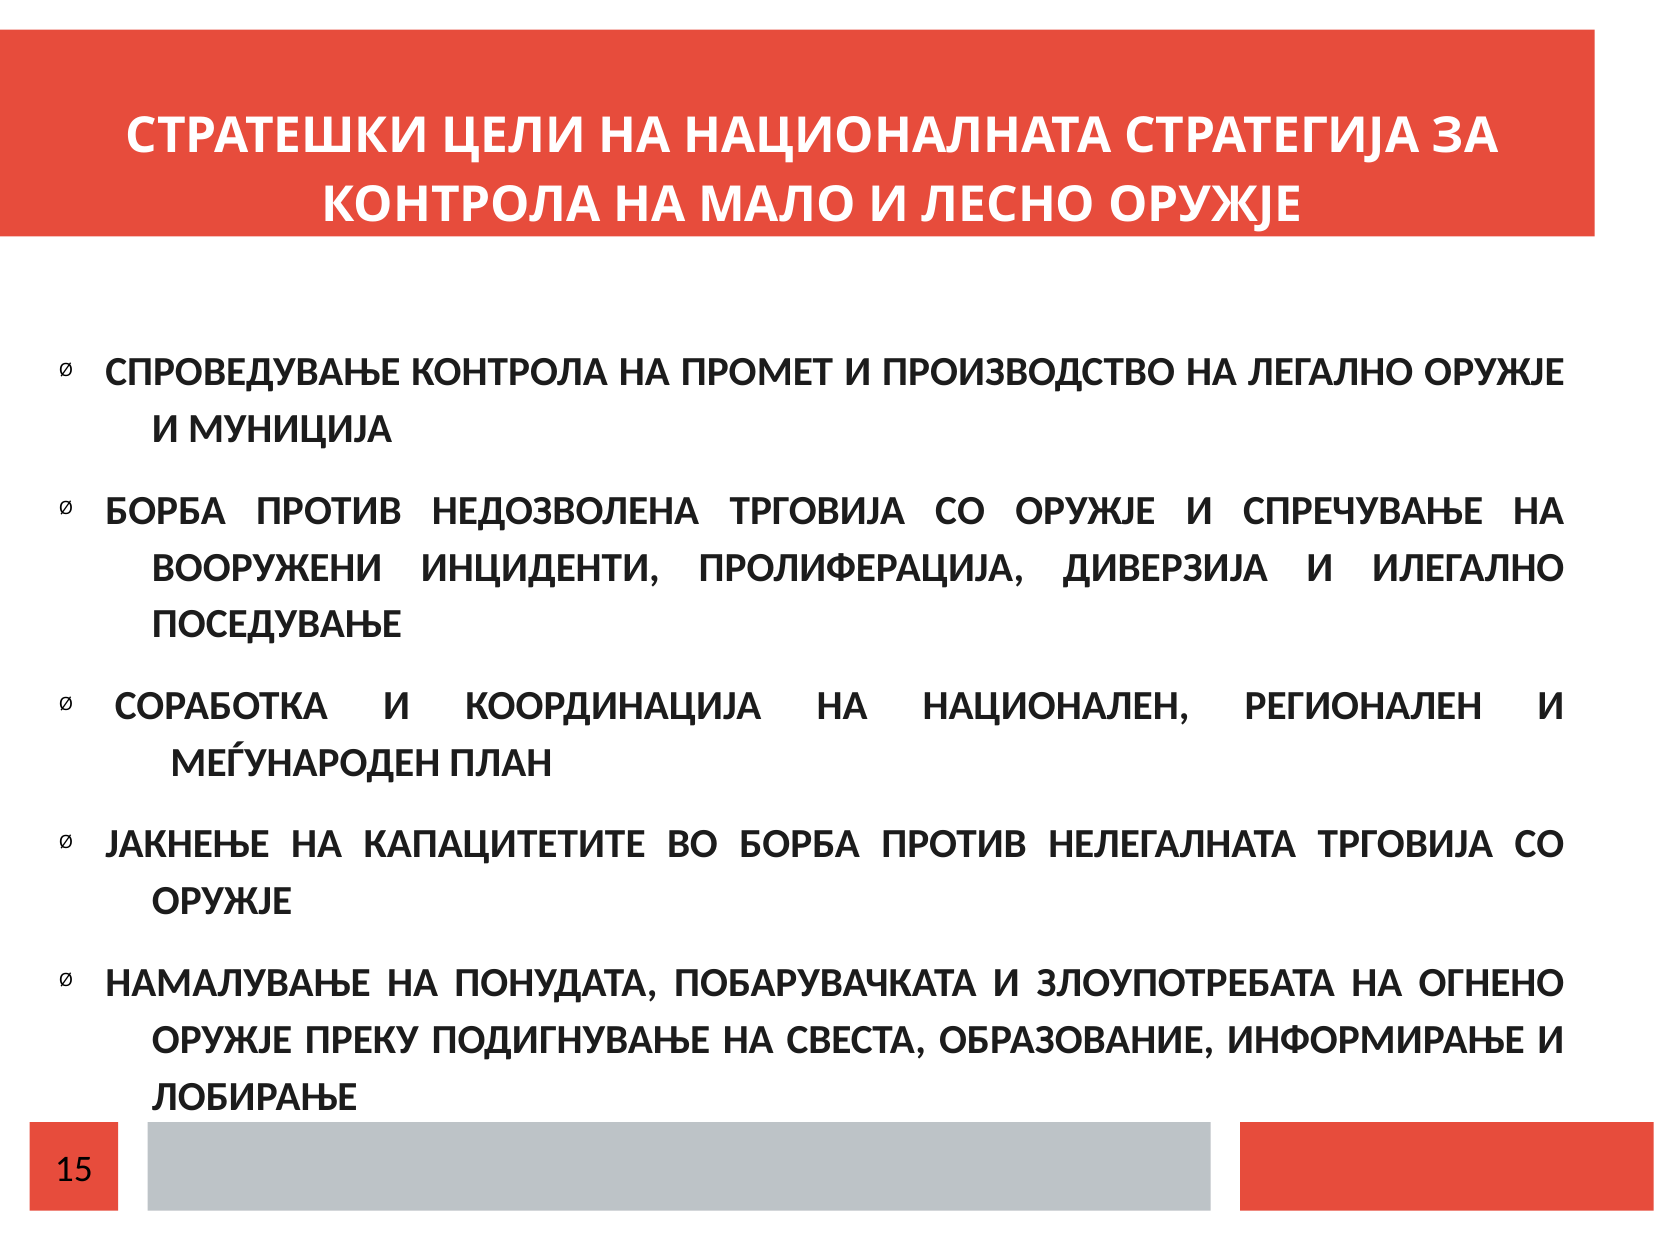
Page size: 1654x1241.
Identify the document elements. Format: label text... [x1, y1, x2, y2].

title [59, 57, 1595, 276]
text_box [29, 1122, 119, 1211]
list СТРАТЕШКИ ЦЕЛИ НА НАЦИОНАЛНАТА СТРАТЕГИЈА ЗА КОНТРОЛА НА МАЛО И ЛЕСНО ОРУЖЈЕ СПРОВЕДУВАЊЕ КОНТРОЛА НА ПРОМЕТ И ПРОИЗВОДСТВО НА ЛЕГАЛНО ОРУЖЈЕ И МУНИЦИЈА БОРБА ПРОТИВ НЕДОЗВОЛЕНА ТРГОВИЈА СО ОРУЖЈЕ И СПРЕЧУВАЊЕ НА ВООРУЖЕНИ ИНЦИДЕНТИ, ПРОЛИФЕРАЦИЈА, ДИВЕРЗИЈА И ИЛЕГАЛНО ПОСЕДУВАЊЕ СОРАБОТКА И КООРДИНАЦИЈА НА НАЦИОНАЛЕН, РЕГИОНАЛЕН И МЕЃУНАРОДЕН ПЛАН ЈАКНЕЊЕ НА КАПАЦИТЕТИТЕ ВО БОРБА ПРОТИВ НЕЛЕГАЛНАТА ТРГОВИЈА СО ОРУЖЈЕ НАМАЛУВАЊЕ НА ПОНУДАТА, ПОБАРУВАЧКАТА И ЗЛОУПОТРЕБАТА НА ОГНЕНО ОРУЖЈЕ ПРЕКУ ПОДИГНУВАЊЕ НА СВЕСТА, ОБРАЗОВАНИЕ, ИНФОРМИРАЊЕ И ЛОБИРАЊЕ [59, 94, 1565, 1123]
